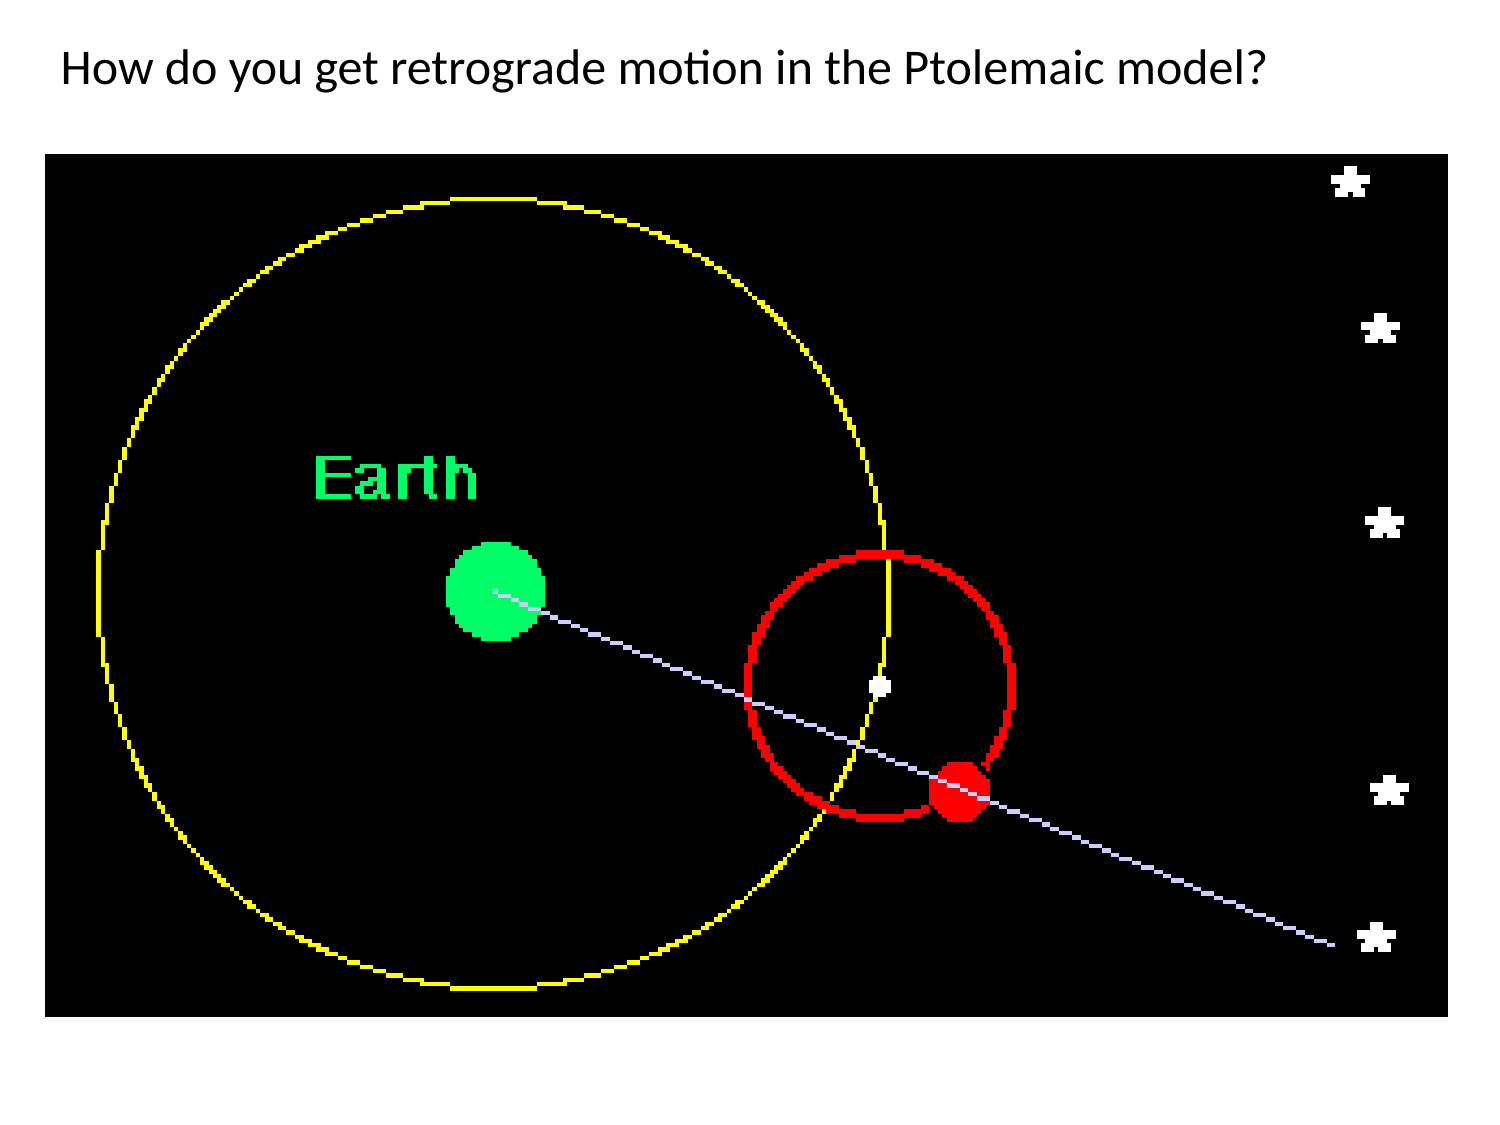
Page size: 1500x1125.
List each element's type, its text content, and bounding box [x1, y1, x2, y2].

picture [45, 154, 1448, 1017]
text_box How do you get retrograde motion in the Ptolemaic model? [45, 27, 1427, 103]
